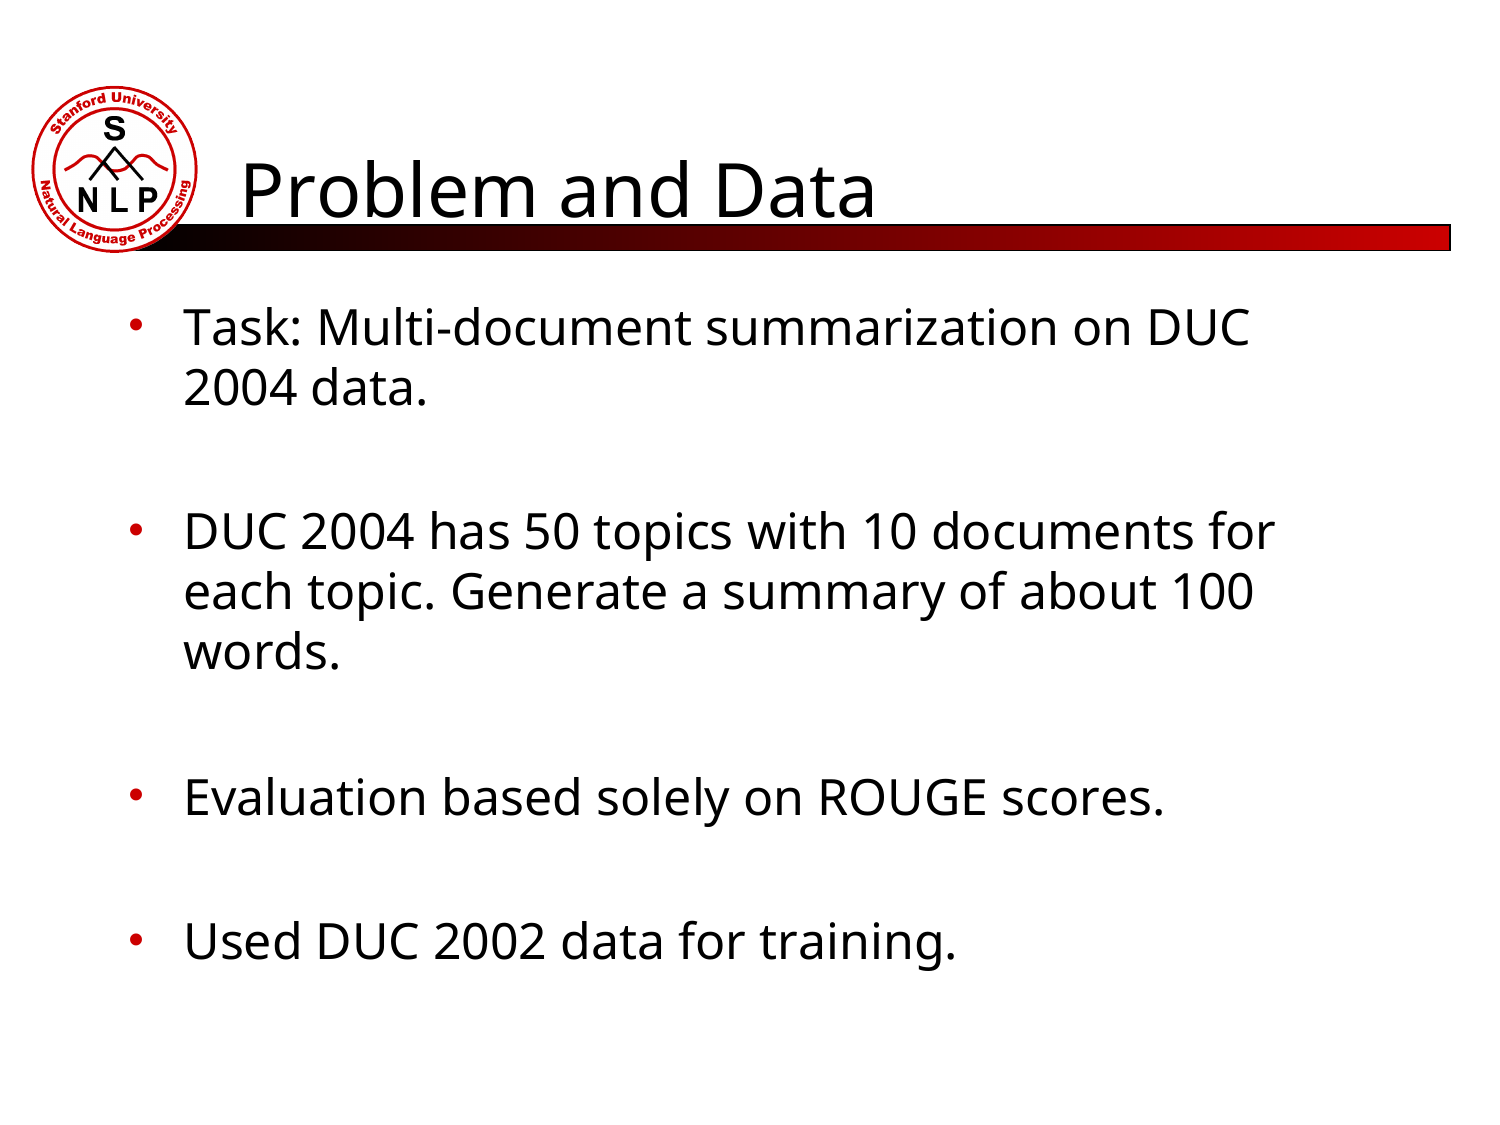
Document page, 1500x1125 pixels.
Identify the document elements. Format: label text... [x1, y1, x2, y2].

list Task: Multi-document summarization on DUC 2004 data. DUC 2004 has 50 topics with 10 documents for each topic. Generate a summary of about 100 words. Evaluation based solely on ROUGE scores. Used DUC 2002 data for training. [112, 287, 1388, 1051]
title Problem and Data [225, 61, 1500, 240]
